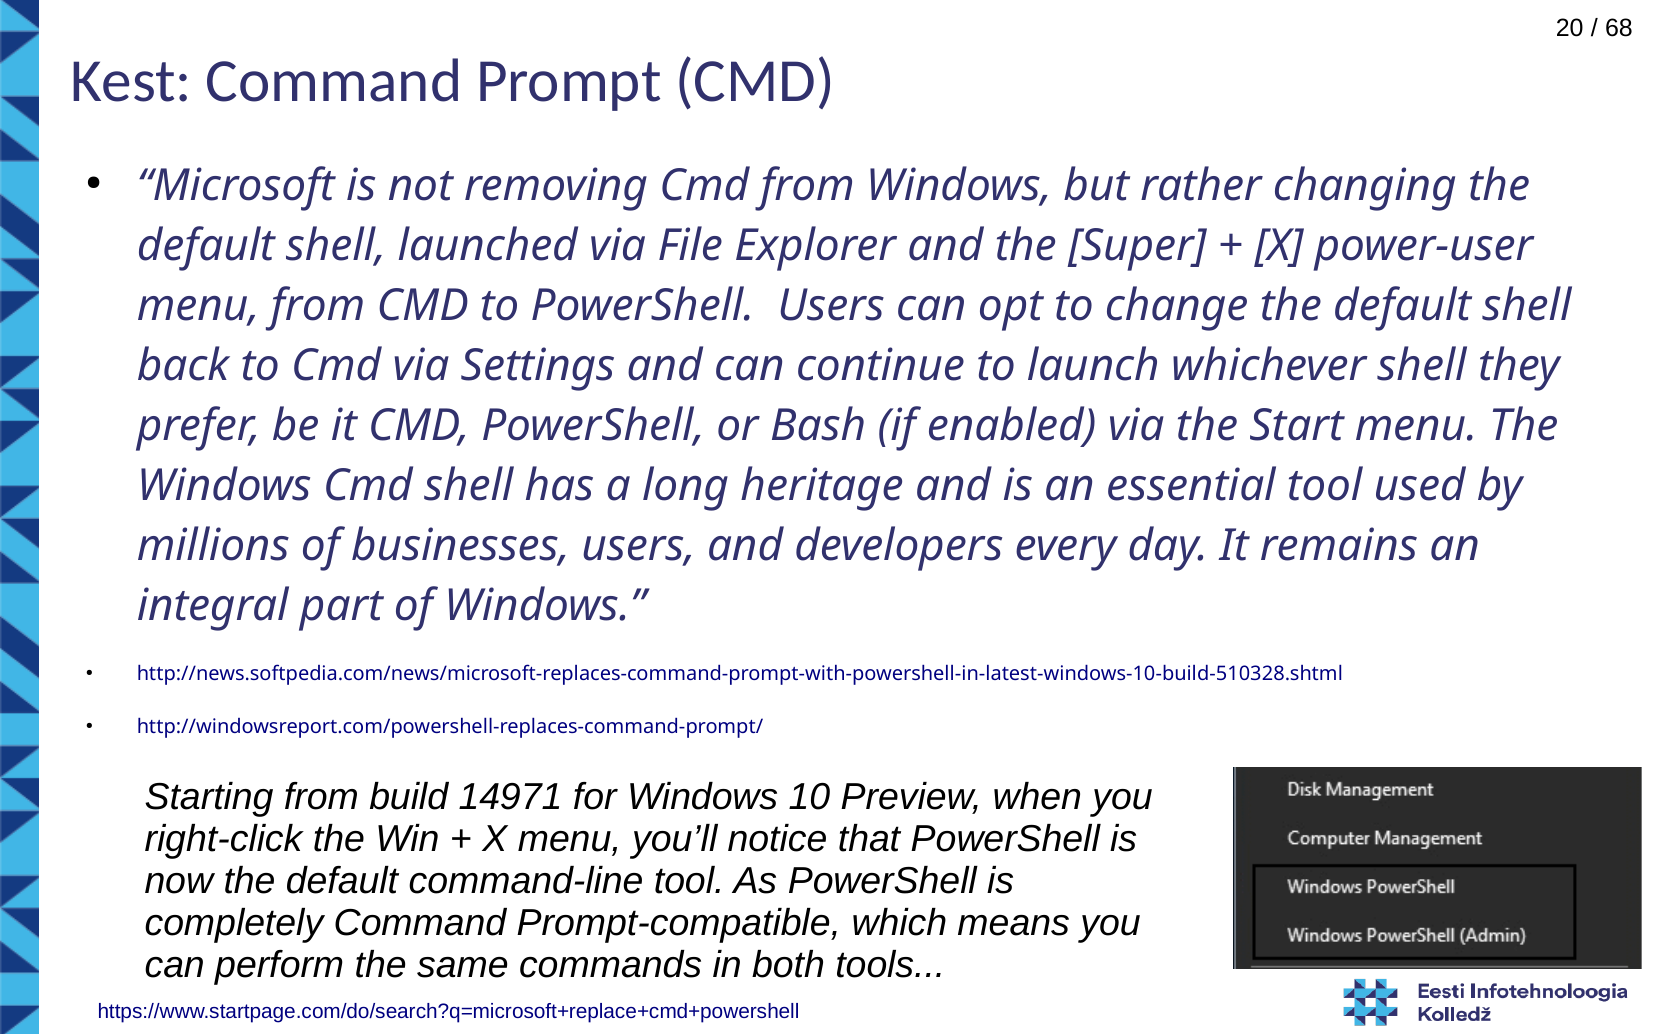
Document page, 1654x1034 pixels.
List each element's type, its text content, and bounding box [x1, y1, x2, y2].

picture [1233, 767, 1642, 969]
text_box https://www.startpage.com/do/search?q=microsoft+replace+cmd+powershell [82, 992, 815, 1031]
list “Microsoft is not removing Cmd from Windows, but rather changing the default shell, launched via File Explorer and the [Super] + [X] power-user menu, from CMD to PowerShell. Users can opt to change the default shell back to Cmd via Settings and can continue to launch whichever shell they prefer, be it CMD, PowerShell, or Bash (if enabled) via the Start menu. The Windows Cmd shell has a long heritage and is an essential tool used by millions of businesses, users, and developers every day. It remains an integral part of Windows.” http://news.softpedia.com/news/microsoft-replaces-command-prompt-with-powershell-in-latest-windows-10-build-510328.shtml http://windowsreport.com/powershell-replaces-command-prompt/ [68, 153, 1630, 745]
text_box Starting from build 14971 for Windows 10 Preview, when you right-click the Win + X menu, you’ll notice that PowerShell is now the default command-line tool. As PowerShell is completely Command Prompt-compatible, which means you can perform the same commands in both tools... [129, 767, 1217, 993]
title Kest: Command Prompt (CMD) [70, 41, 1630, 130]
